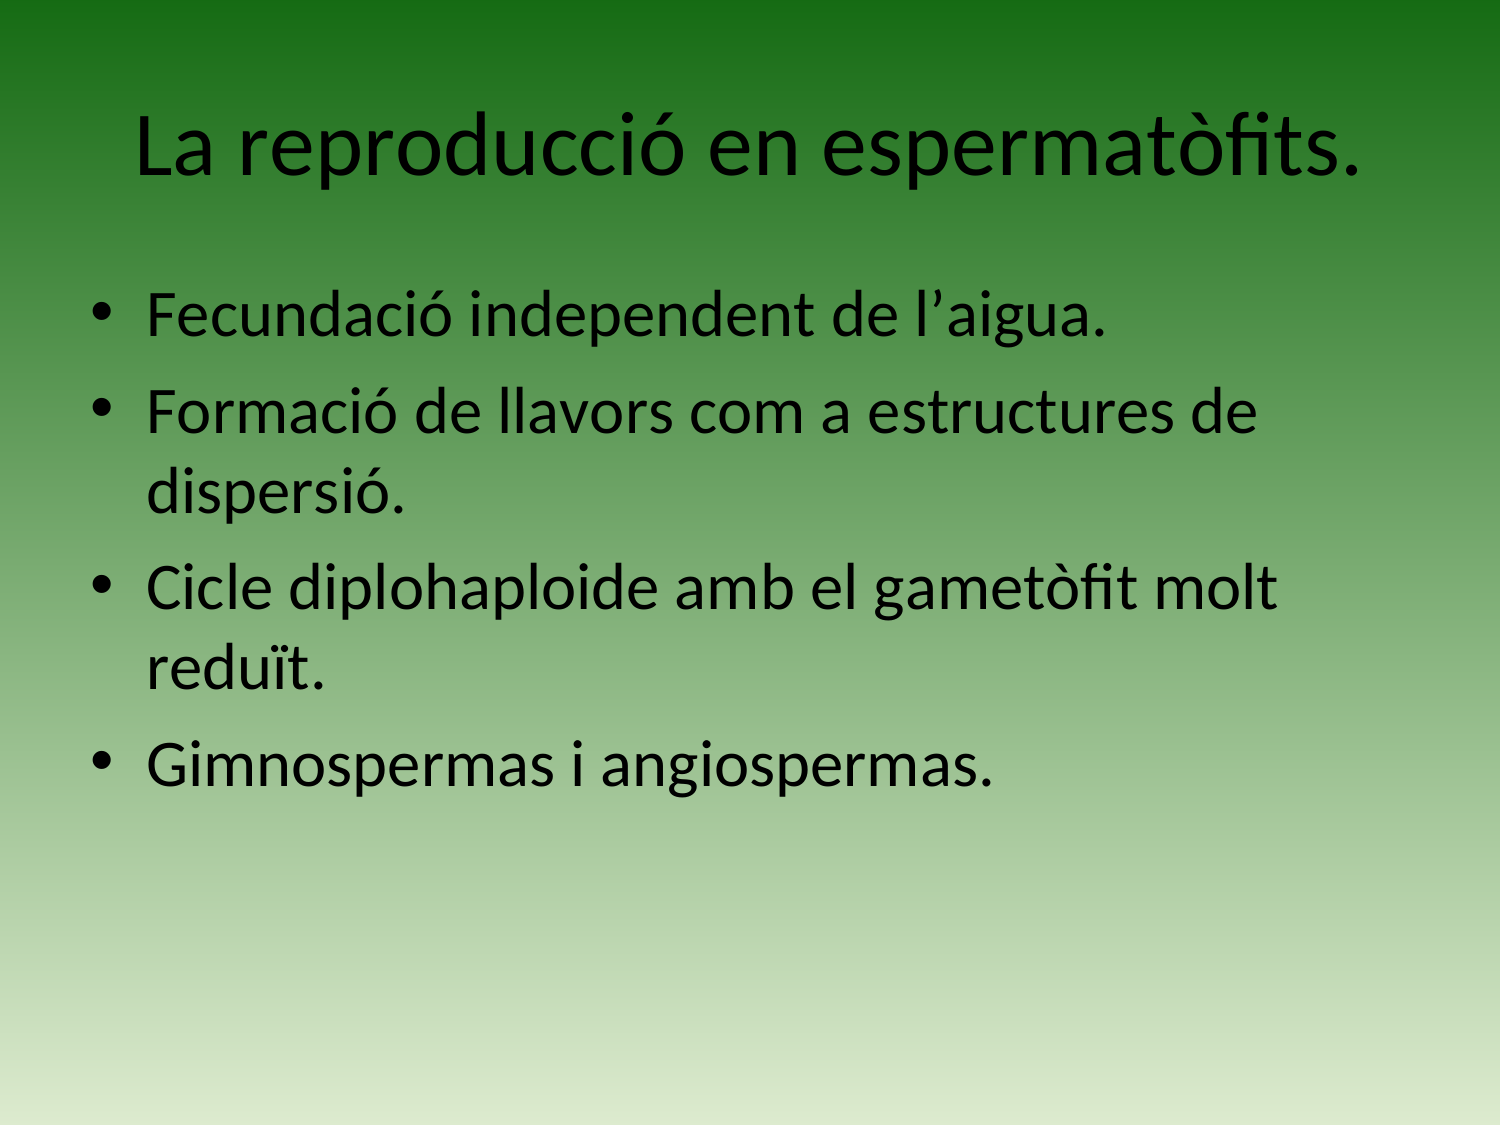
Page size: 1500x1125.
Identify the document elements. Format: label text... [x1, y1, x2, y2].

list Fecundació independent de l’aigua. Formació de llavors com a estructures de dispersió. Cicle diplohaploide amb el gametòfit molt reduït. Gimnospermas i angiospermas. [75, 262, 1426, 1006]
title La reproducció en espermatòfits. [75, 45, 1426, 233]
